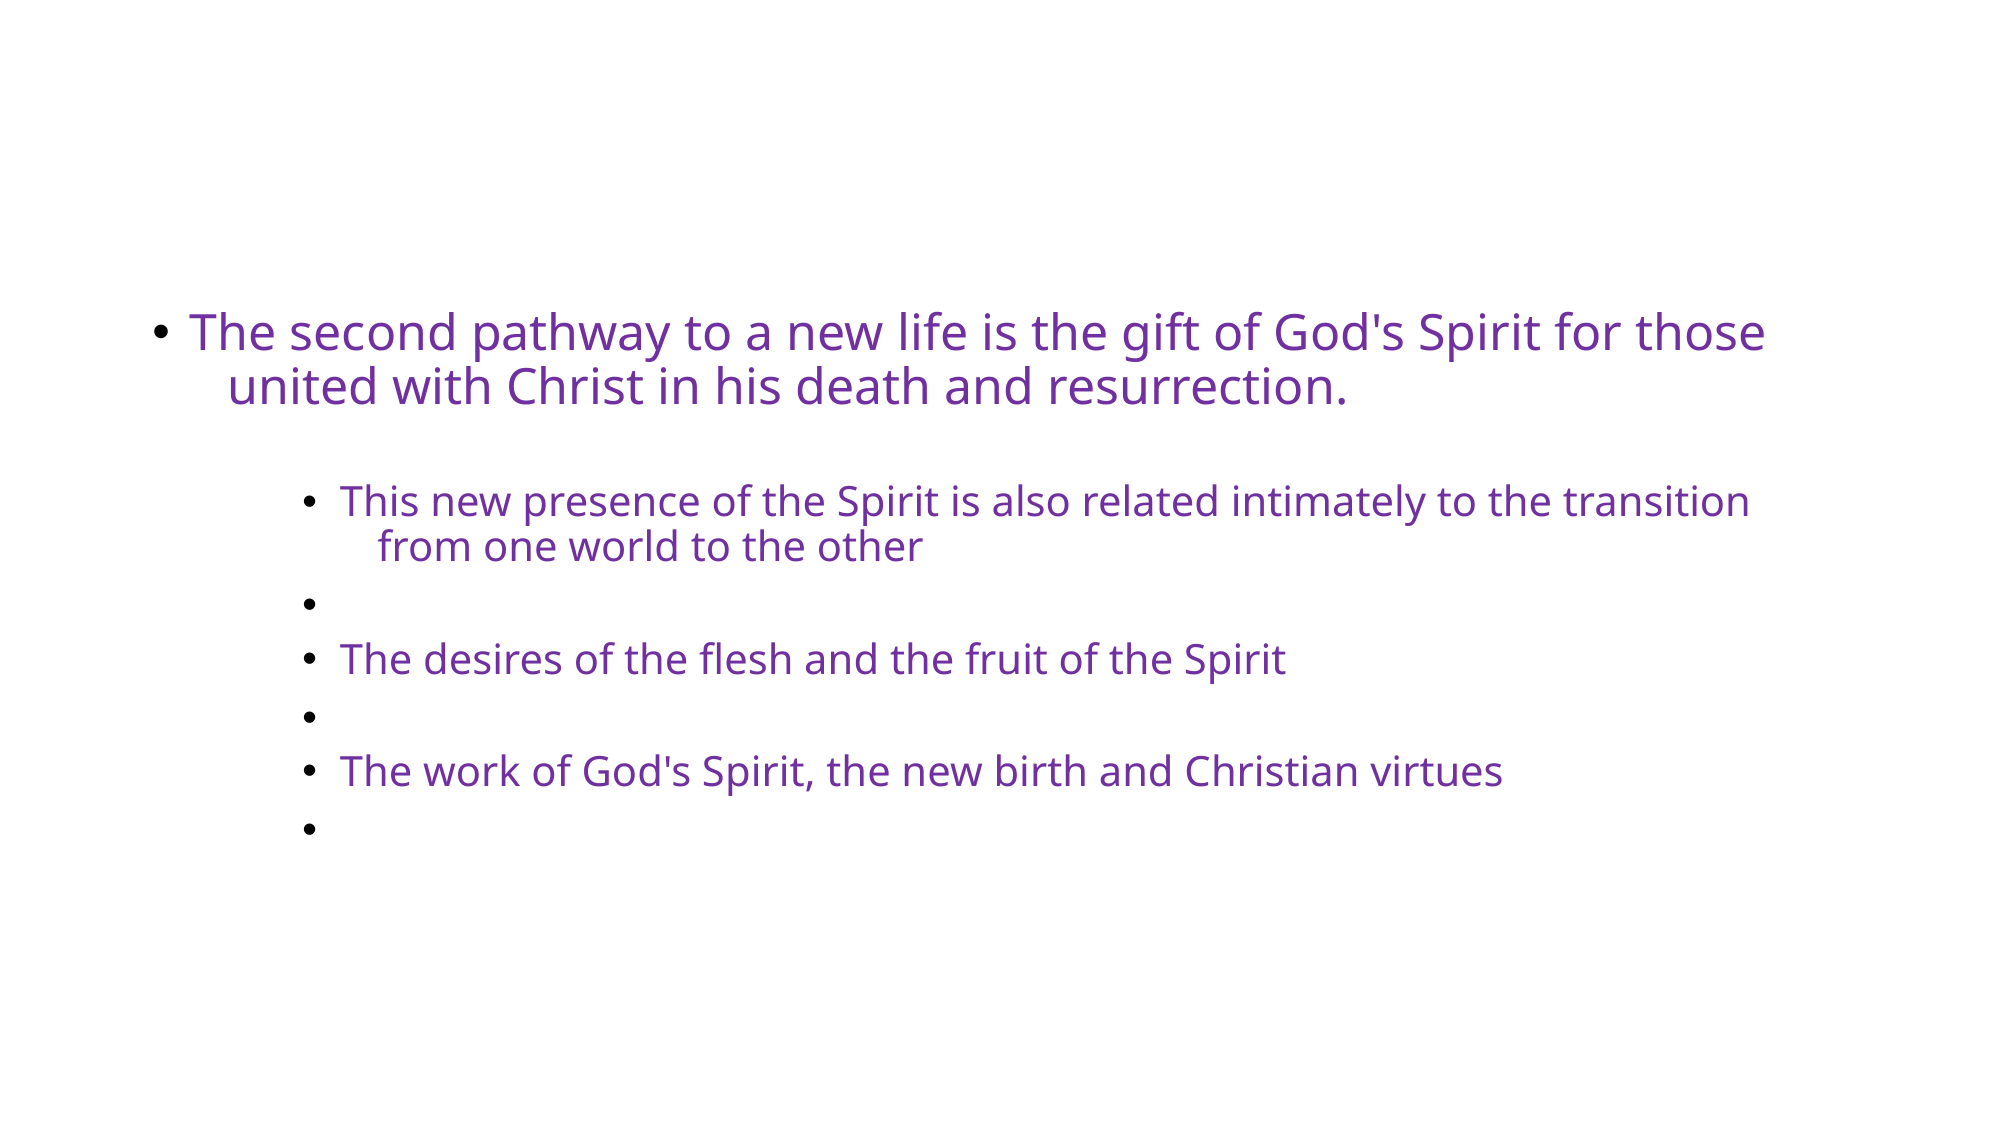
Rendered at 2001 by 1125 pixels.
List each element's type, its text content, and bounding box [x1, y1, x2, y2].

list The second pathway to a new life is the gift of God's Spirit for those united with Christ in his death and resurrection. This new presence of the Spirit is also related intimately to the transition from one world to the other The desires of the flesh and the fruit of the Spirit The work of God's Spirit, the new birth and Christian virtues [137, 299, 1863, 1014]
